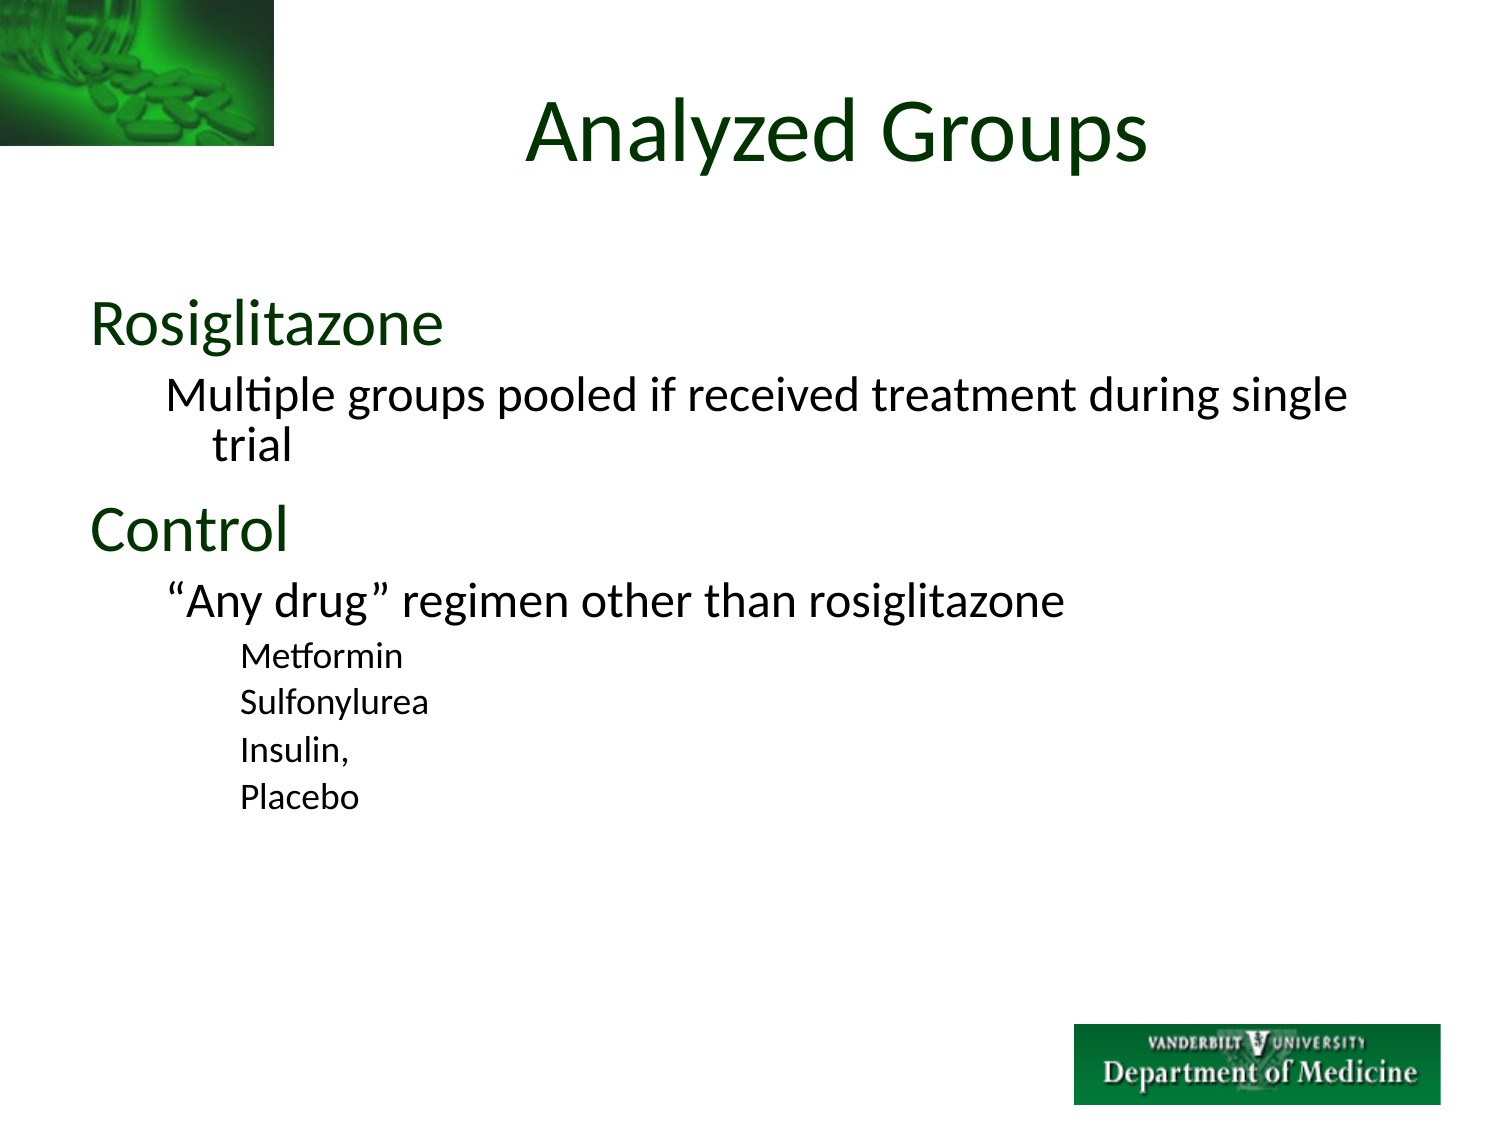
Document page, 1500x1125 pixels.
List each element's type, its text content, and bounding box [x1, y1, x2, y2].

picture [1074, 1024, 1441, 1105]
picture [0, 0, 274, 146]
list Rosiglitazone Multiple groups pooled if received treatment during single trial Control “Any drug” regimen other than rosiglitazone Metformin Sulfonylurea Insulin, Placebo [75, 287, 1426, 1035]
title Analyzed Groups [224, 45, 1450, 233]
